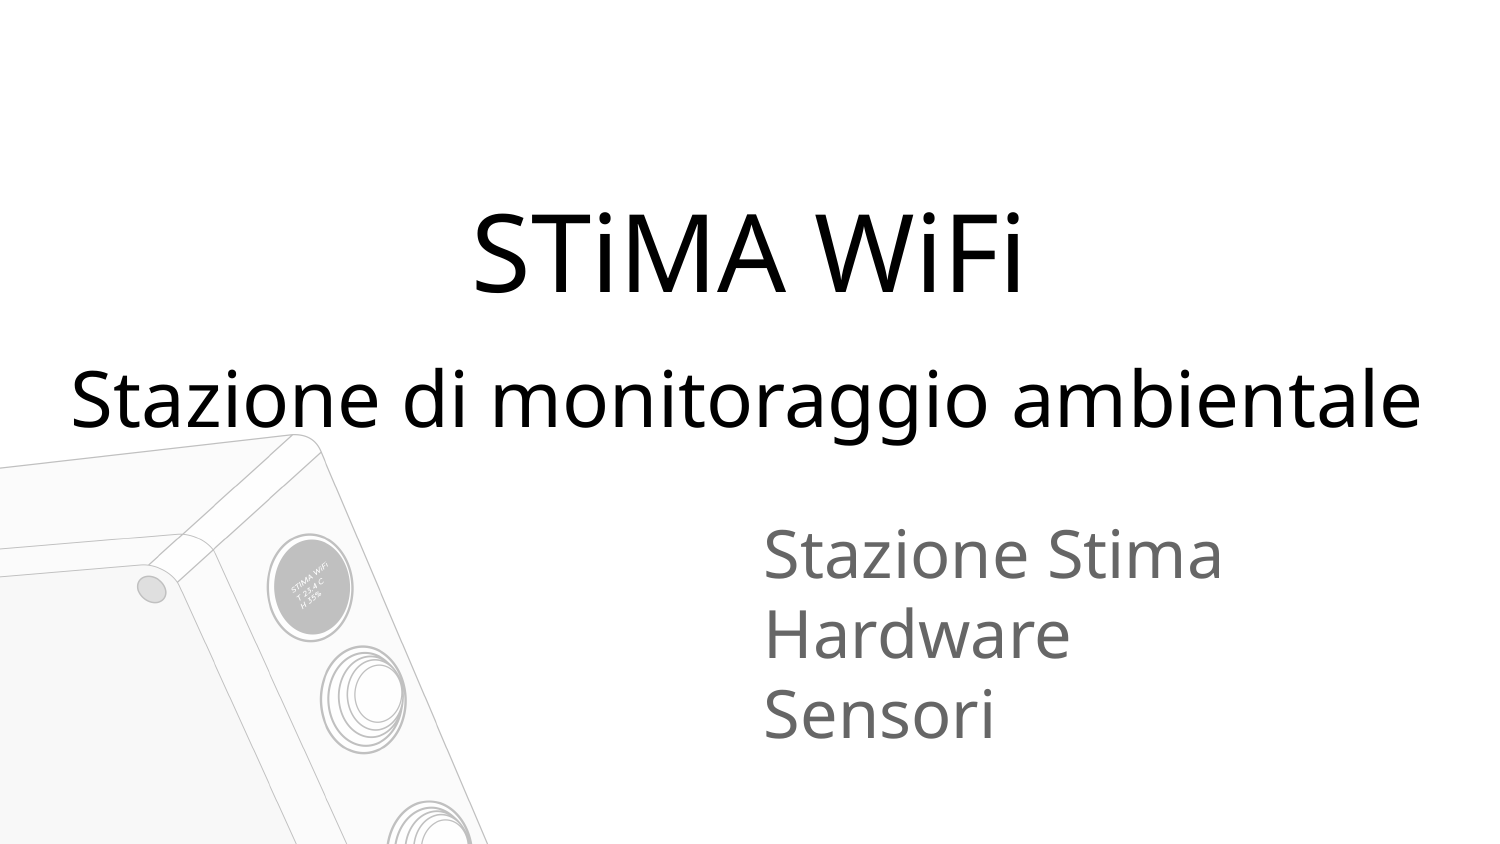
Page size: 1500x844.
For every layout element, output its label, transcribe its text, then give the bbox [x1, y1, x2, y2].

subtitle Stazione di monitoraggio ambientale [49, 334, 1447, 465]
title STiMA WiFi [51, 122, 1449, 459]
text_box Stazione Stima Hardware Sensori [749, 496, 1372, 767]
picture [0, 434, 492, 844]
